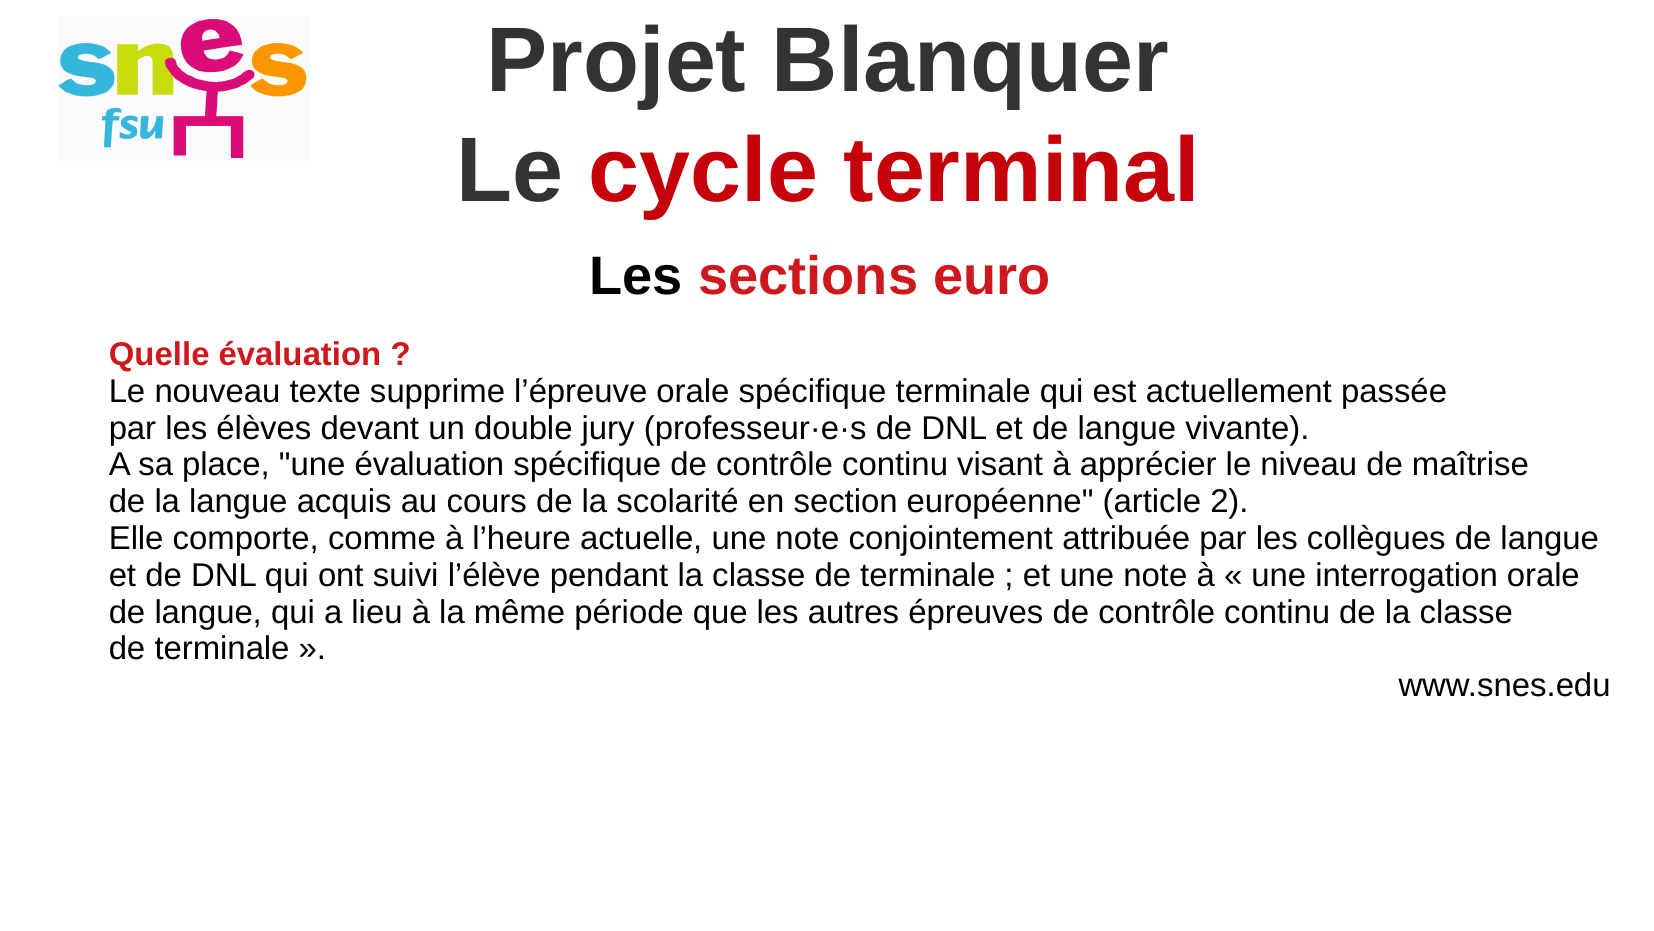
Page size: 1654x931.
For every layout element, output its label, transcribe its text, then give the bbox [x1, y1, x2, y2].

text_box Quelle évaluation ? Le nouveau texte supprime l’épreuve orale spécifique terminale qui est actuellement passée par les élèves devant un double jury (professeur·e·s de DNL et de langue vivante). A sa place, "une évaluation spécifique de contrôle continu visant à apprécier le niveau de maîtrise de la langue acquis au cours de la scolarité en section européenne" (article 2). Elle comporte, comme à l’heure actuelle, une note conjointement attribuée par les collègues de langue et de DNL qui ont suivi l’élève pendant la classe de terminale ; et une note à « une interrogation orale de langue, qui a lieu à la même période que les autres épreuves de contrôle continu de la classe de terminale ». www.snes.edu [94, 328, 1640, 761]
picture [58, 17, 310, 161]
title Projet Blanquer Le cycle terminal [122, 0, 1535, 180]
text_box Les sections euro [293, 237, 1348, 314]
